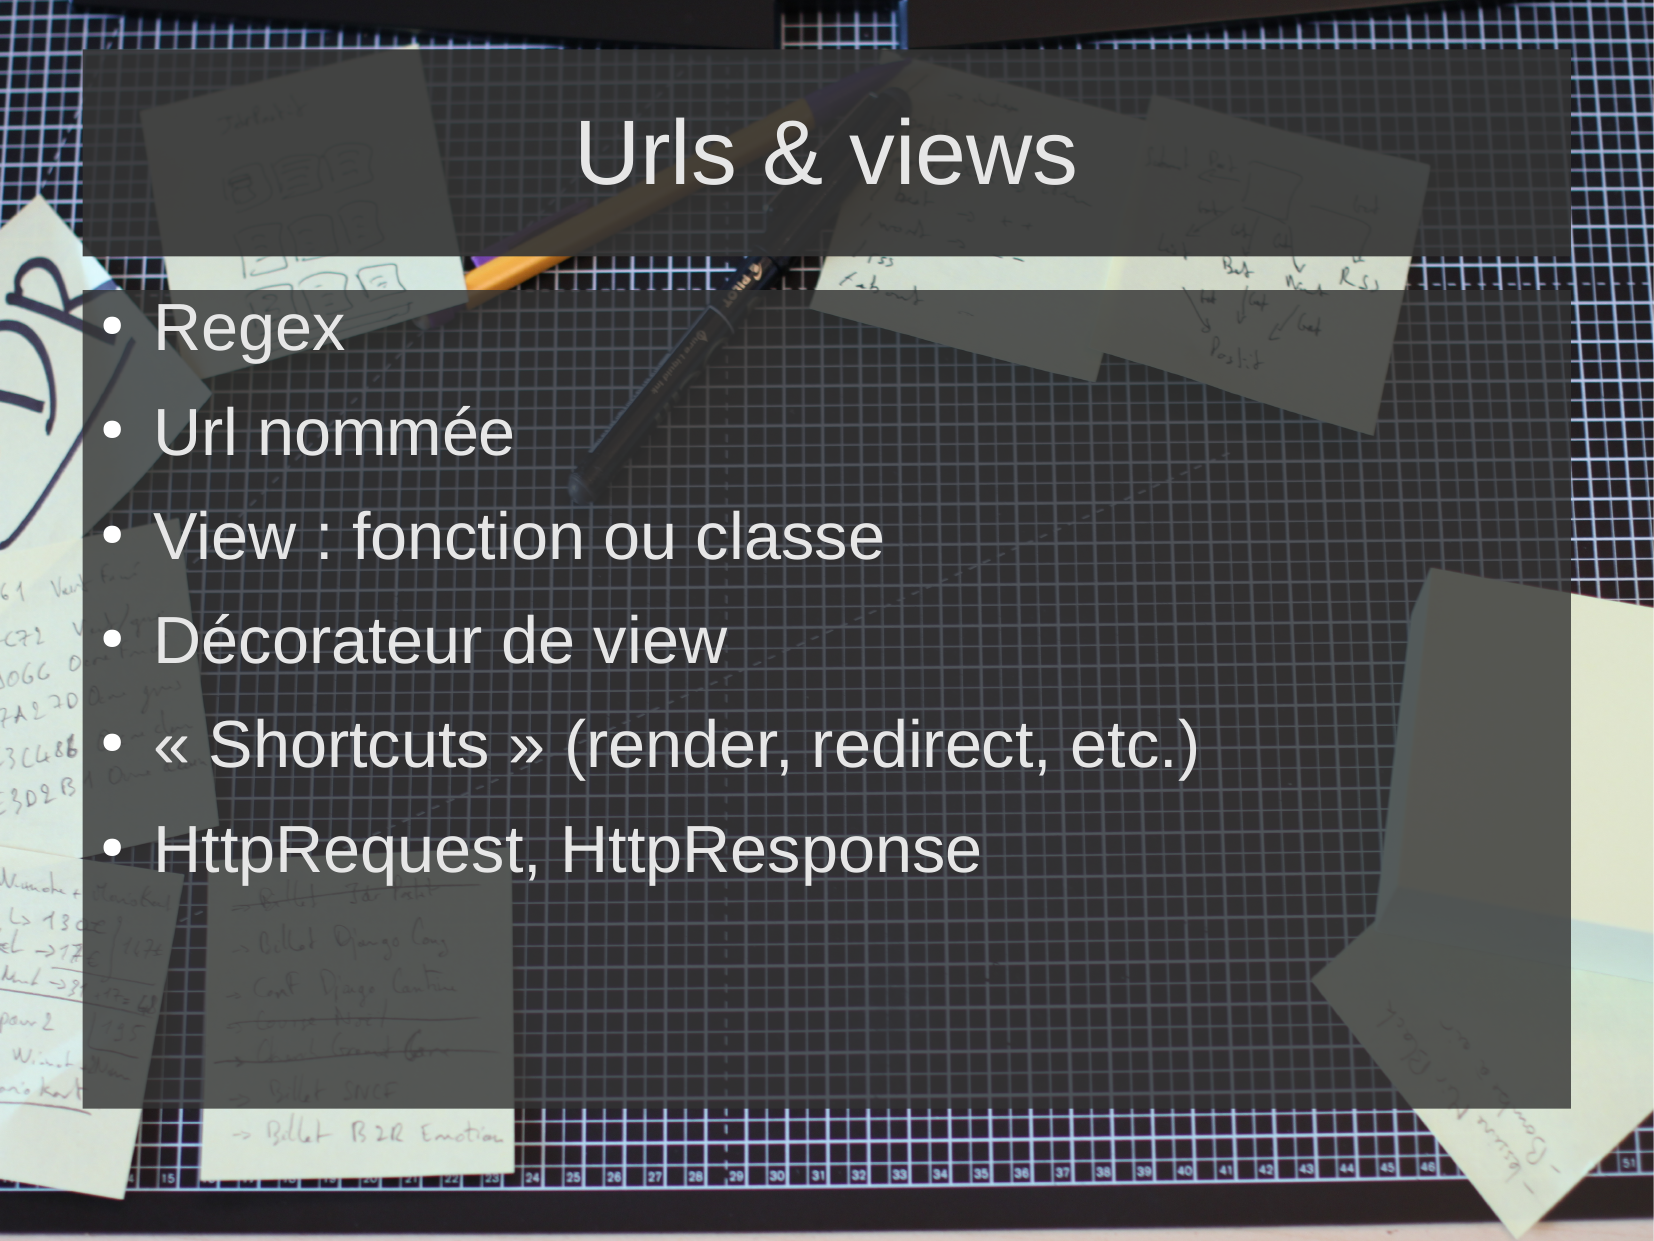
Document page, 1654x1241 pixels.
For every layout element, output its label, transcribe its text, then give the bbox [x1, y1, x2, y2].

picture [0, 0, 1654, 1241]
list Regex Url nommée View : fonction ou classe Décorateur de view « Shortcuts » (render, redirect, etc.) HttpRequest, HttpResponse [82, 290, 1571, 1109]
title Urls & views [82, 49, 1571, 257]
